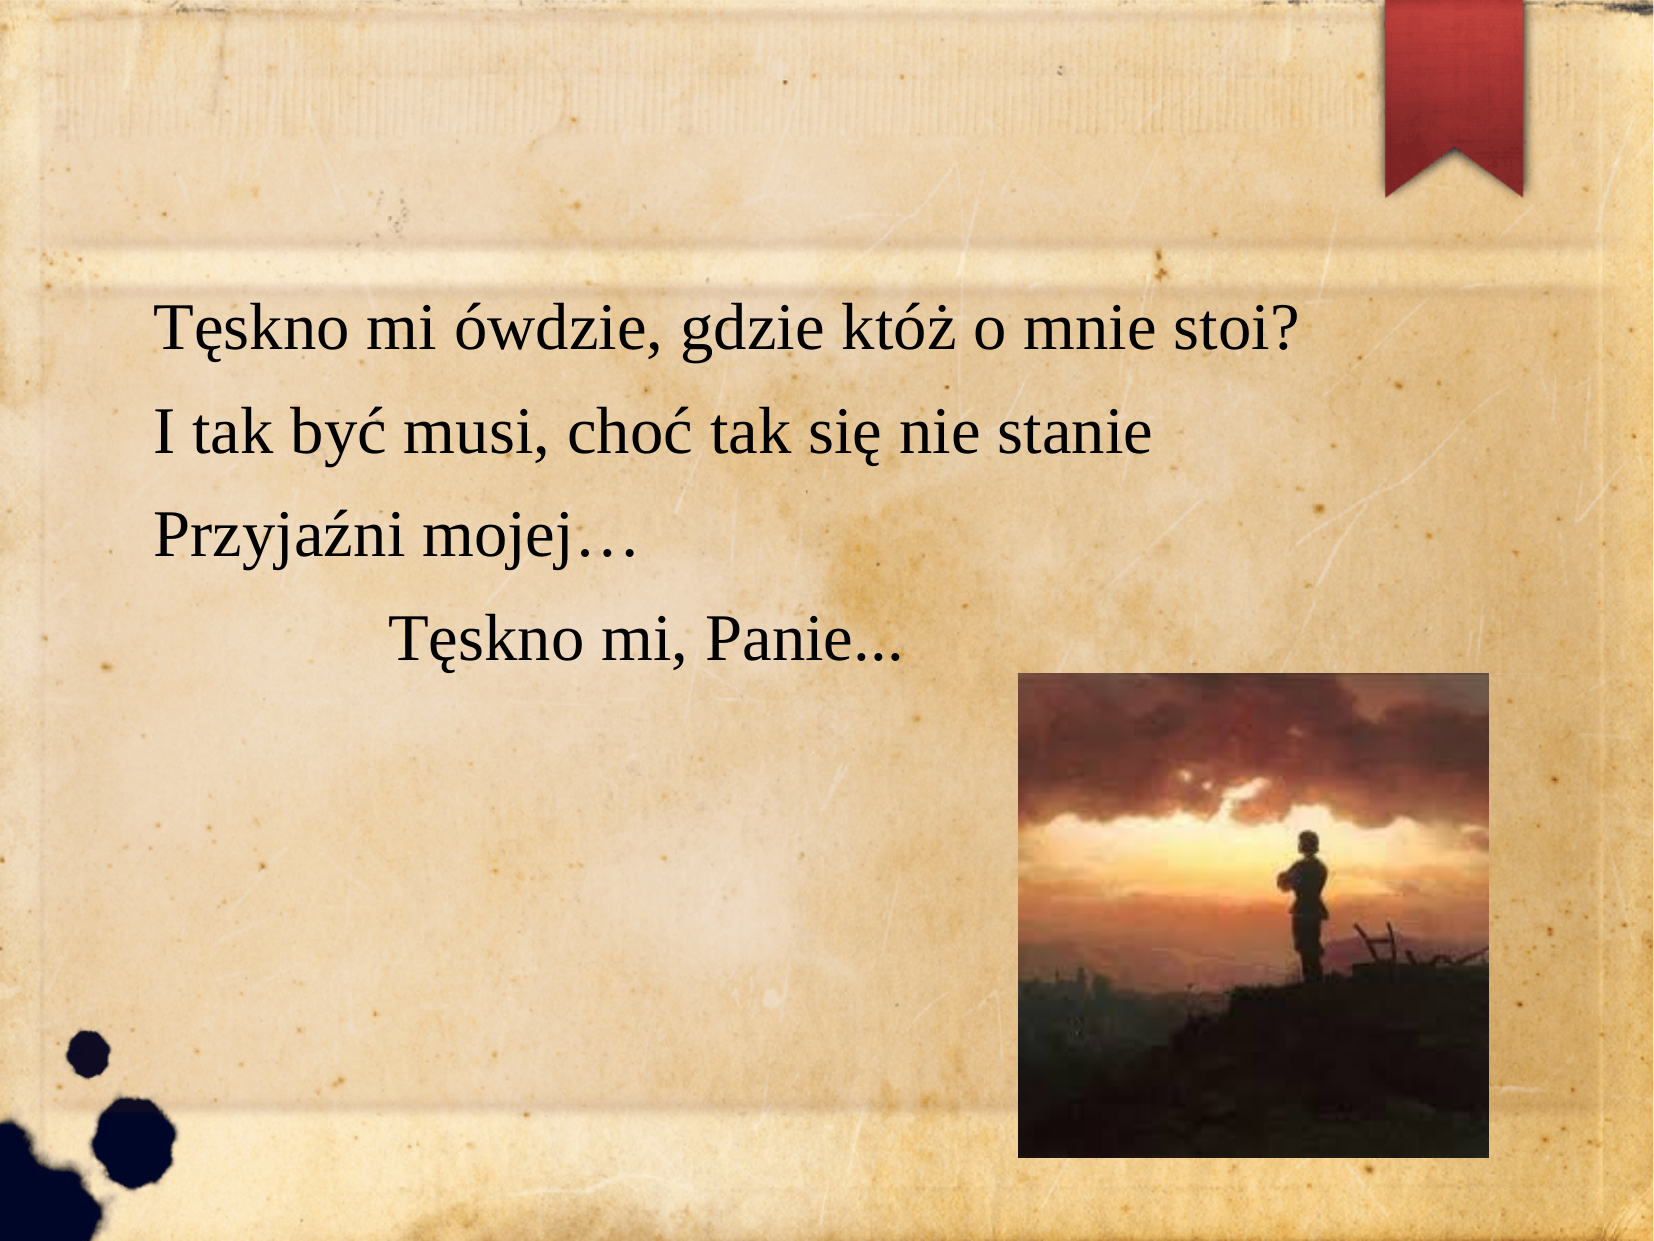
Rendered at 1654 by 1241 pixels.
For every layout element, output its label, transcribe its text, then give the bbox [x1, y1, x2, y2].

list Tęskno mi ówdzie, gdzie któż o mnie stoi? I tak być musi, choć tak się nie stanie Przyjaźni mojej… Tęskno mi, Panie... [82, 290, 1538, 1010]
picture [0, 0, 1654, 1241]
